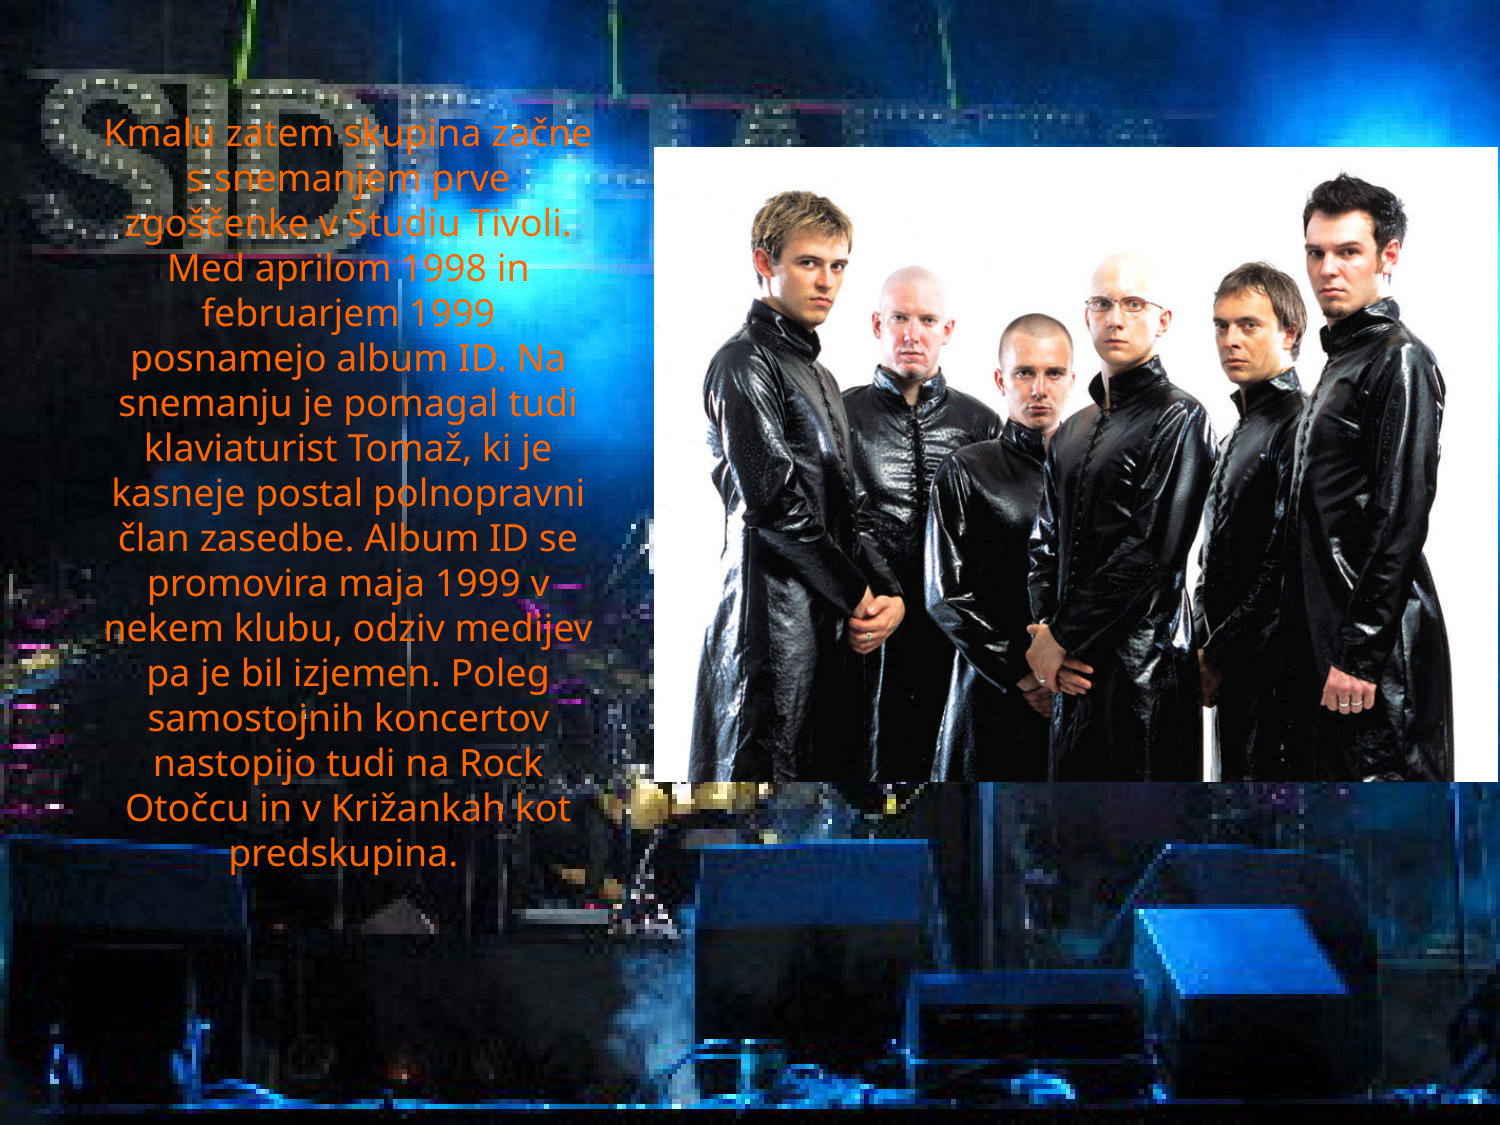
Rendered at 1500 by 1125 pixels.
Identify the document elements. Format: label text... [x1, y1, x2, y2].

text_box Kmalu zatem skupina začne s snemanjem prve zgoščenke v Studiu Tivoli. Med aprilom 1998 in februarjem 1999 posnamejo album ID. Na snemanju je pomagal tudi klaviaturist Tomaž, ki je kasneje postal polnopravni član zasedbe. Album ID se promovira maja 1999 v nekem klubu, odziv medijev pa je bil izjemen. Poleg samostojnih koncertov nastopijo tudi na Rock Otočcu in v Križankah kot predskupina. [88, 101, 609, 882]
picture [0, 0, 1500, 1125]
chart [655, 148, 1500, 783]
